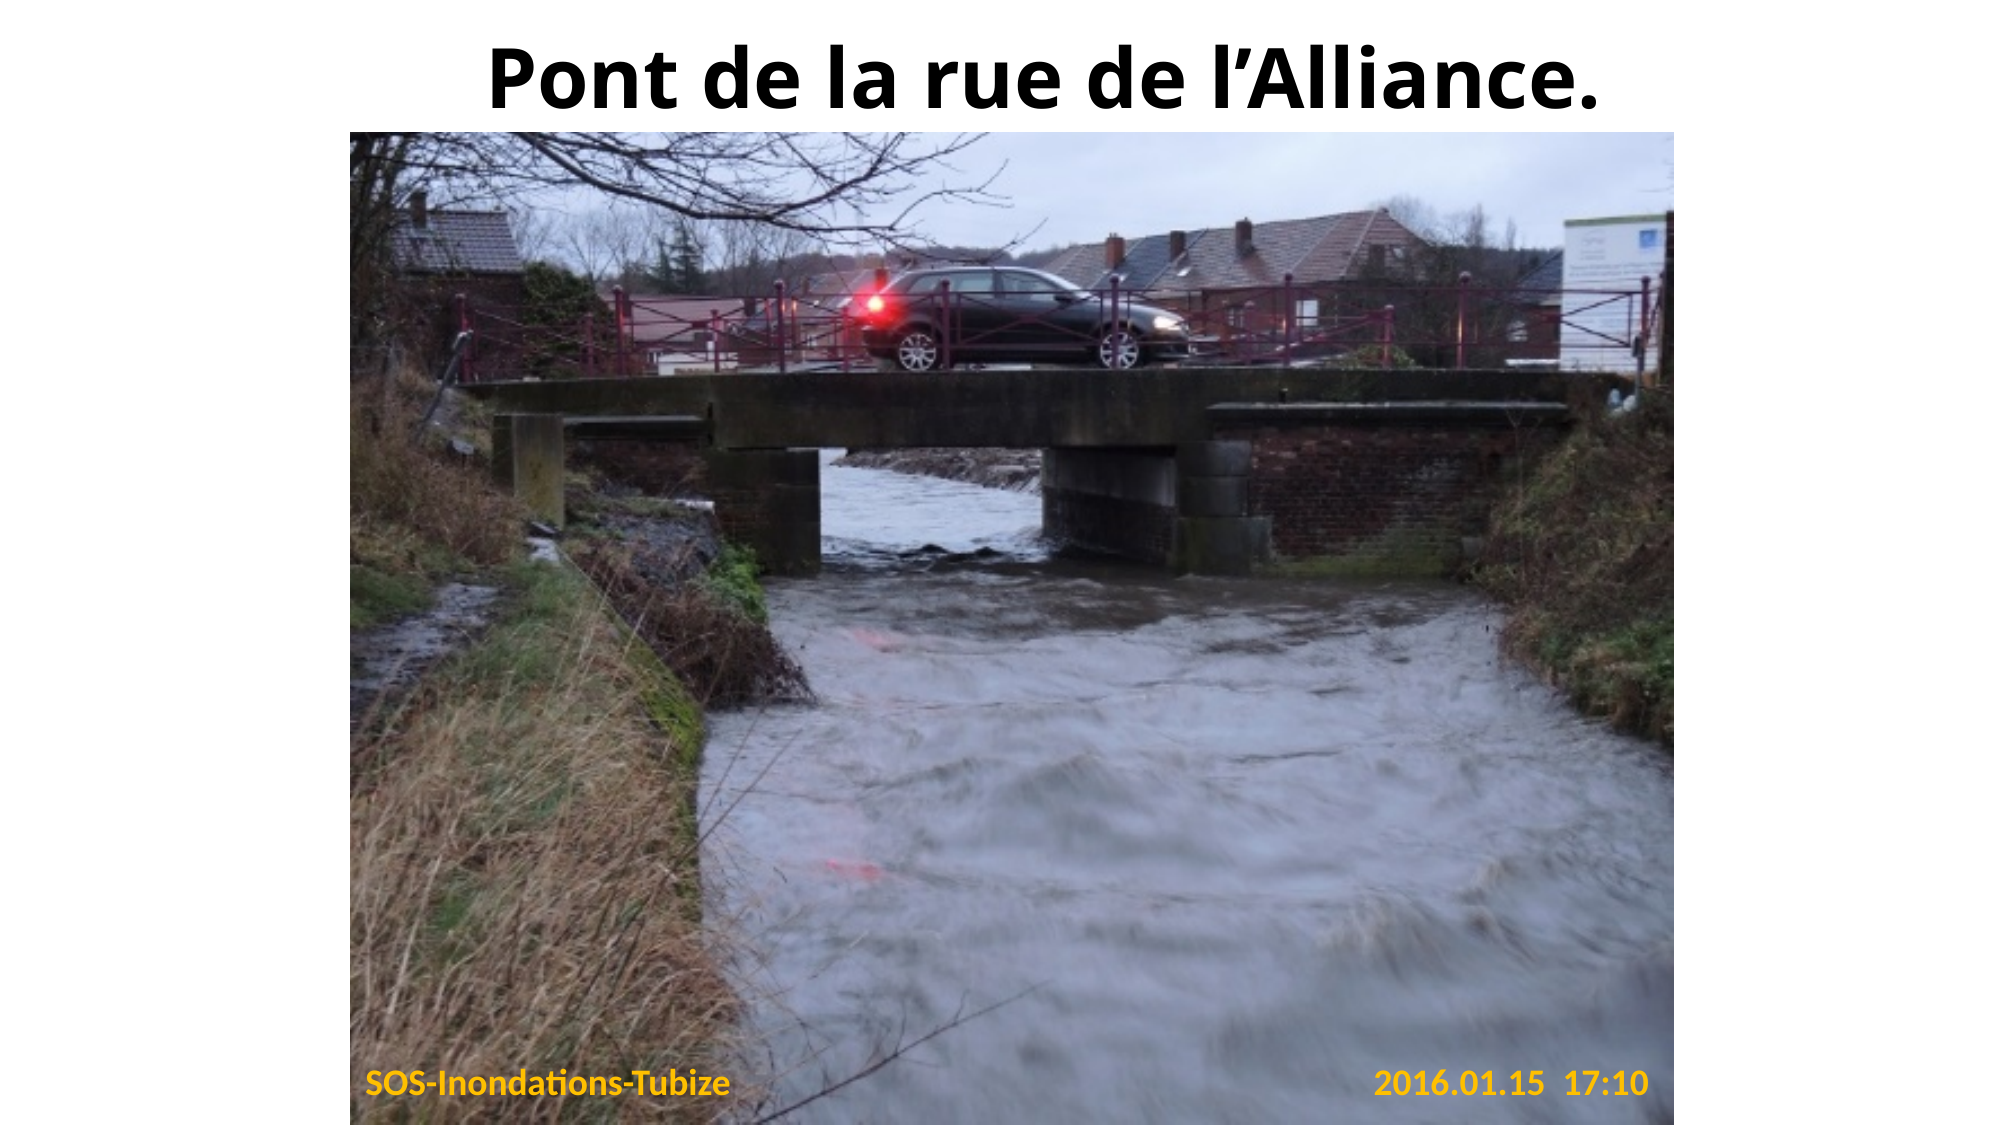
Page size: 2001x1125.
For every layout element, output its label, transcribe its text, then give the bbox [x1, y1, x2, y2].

text_box SOS-Inondations-Tubize [350, 1050, 786, 1111]
title Pont de la rue de l’Alliance. [137, 0, 1863, 159]
text_box 2016.01.15 17:10 [1358, 1050, 1666, 1111]
picture [350, 132, 1674, 1125]
